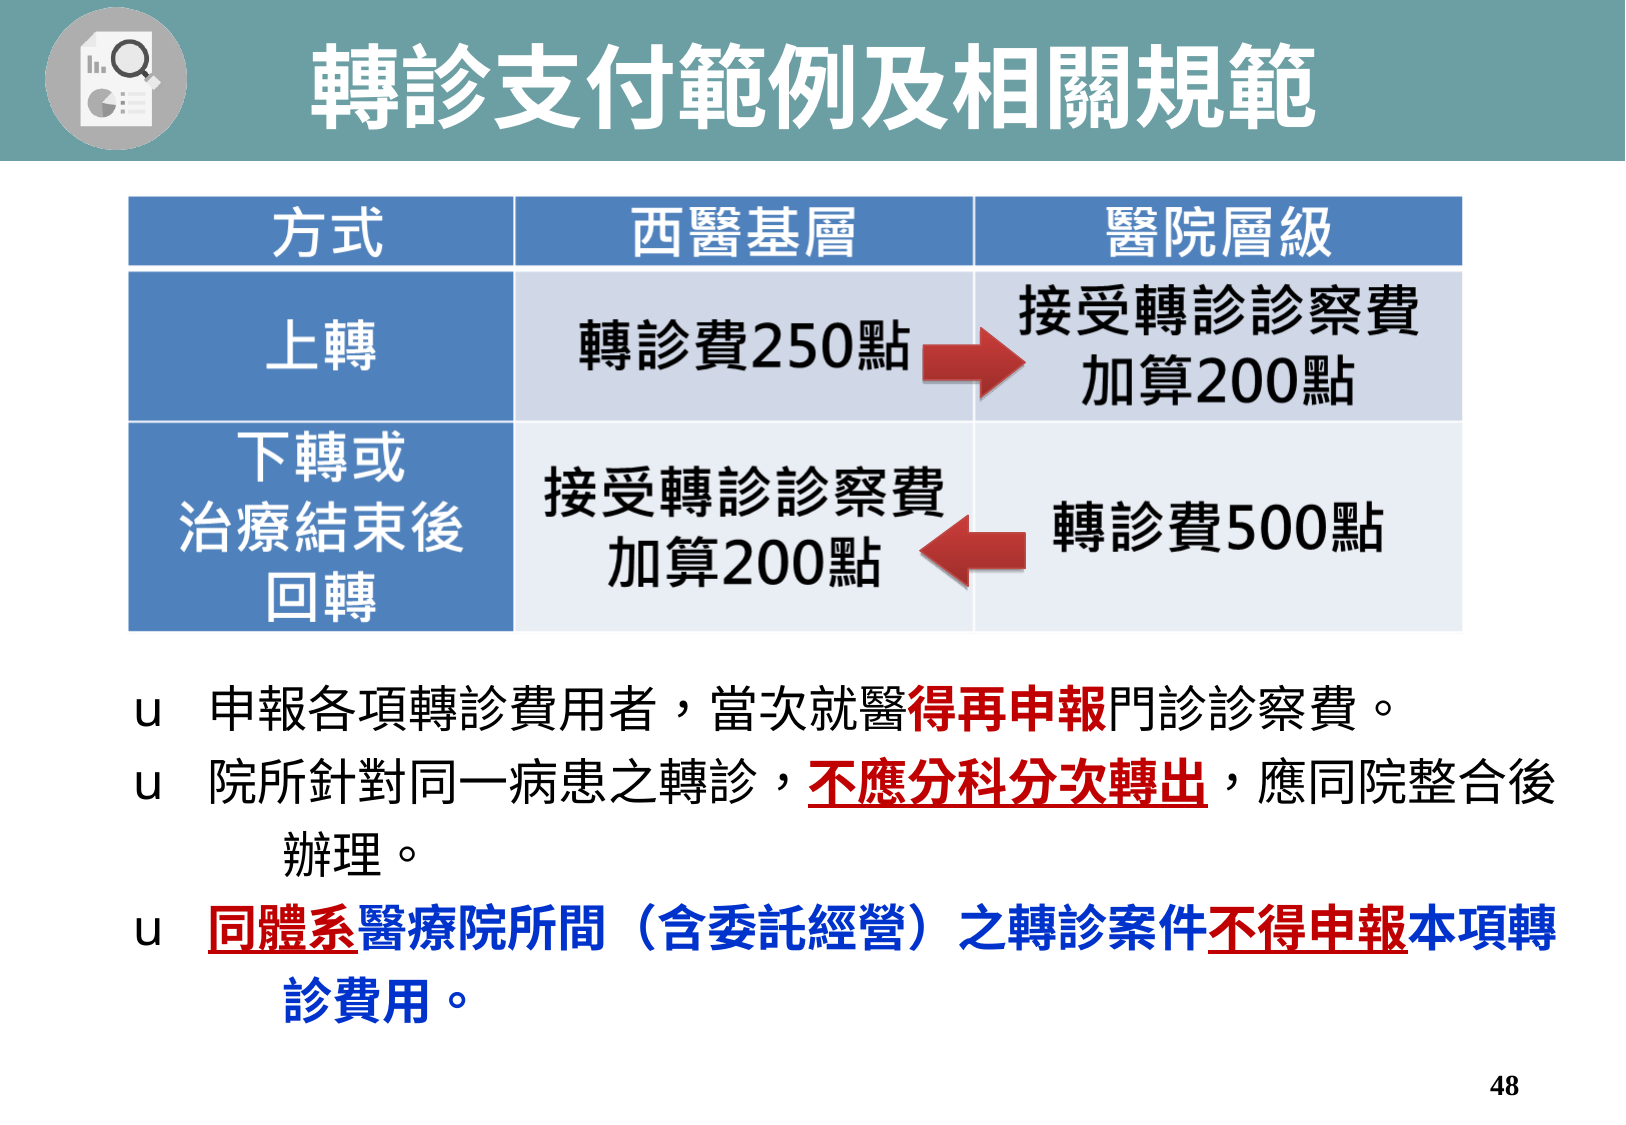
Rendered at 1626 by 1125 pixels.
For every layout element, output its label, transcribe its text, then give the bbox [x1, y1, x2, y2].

text_box [919, 515, 1026, 587]
picture [0, 0, 1625, 161]
text_box [923, 327, 1026, 398]
picture [127, 180, 1464, 656]
text_box 申報各項轉診費用者，當次就醫得再申報門診診察費。 院所針對同一病患之轉診，不應分科分次轉出，應同院整合後辦理。 同體系醫療院所間（含委託經營）之轉診案件不得申報本項轉診費用。 [117, 656, 1581, 1083]
text_box <編號> [1475, 1042, 1616, 1125]
title 轉診支付範例及相關規範 [23, 9, 1604, 161]
